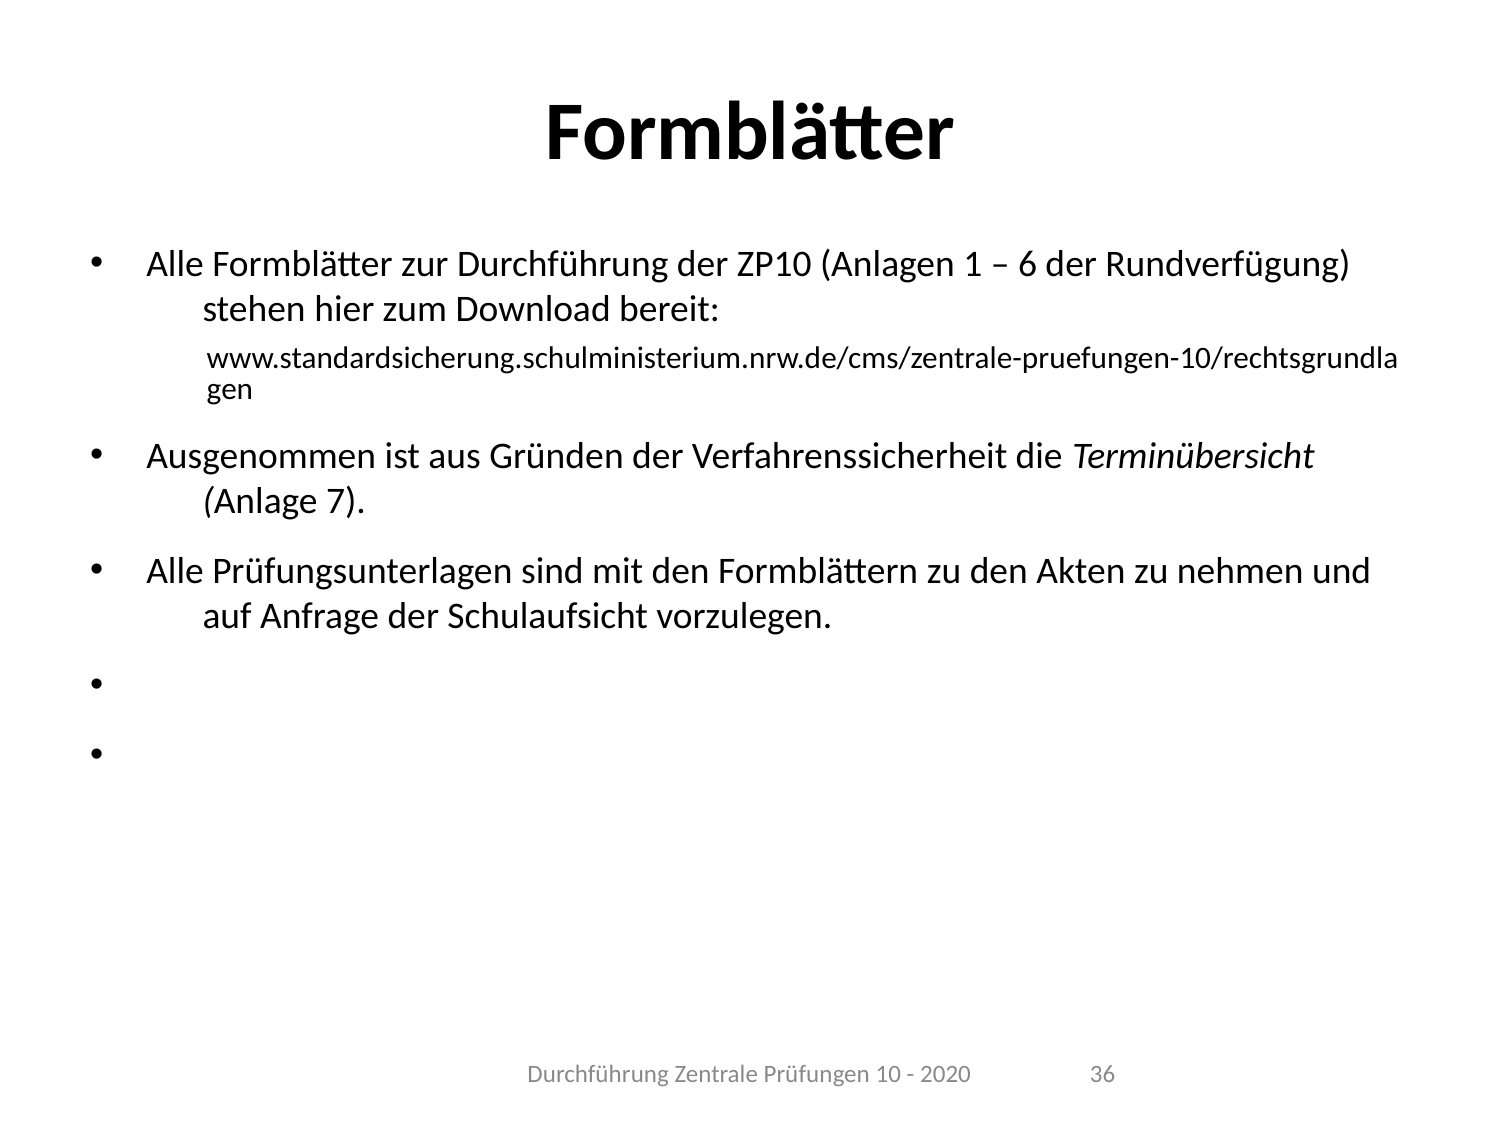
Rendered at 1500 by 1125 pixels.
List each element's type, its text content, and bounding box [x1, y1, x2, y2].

list Alle Formblätter zur Durchführung der ZP10 (Anlagen 1 – 6 der Rundverfügung) stehen hier zum Download bereit: www.standardsicherung.schulministerium.nrw.de/cms/zentrale-pruefungen-10/rechtsgrundlagen Ausgenommen ist aus Gründen der Verfahrenssicherheit die Terminübersicht (Anlage 7). Alle Prüfungsunterlagen sind mit den Formblättern zu den Akten zu nehmen und auf Anfrage der Schulaufsicht vorzulegen. [75, 231, 1426, 1005]
text_box 36 [1074, 1042, 1426, 1103]
text_box Durchführung Zentrale Prüfungen 10 - 2020 [512, 1042, 988, 1103]
title Formblätter [75, 45, 1426, 209]
